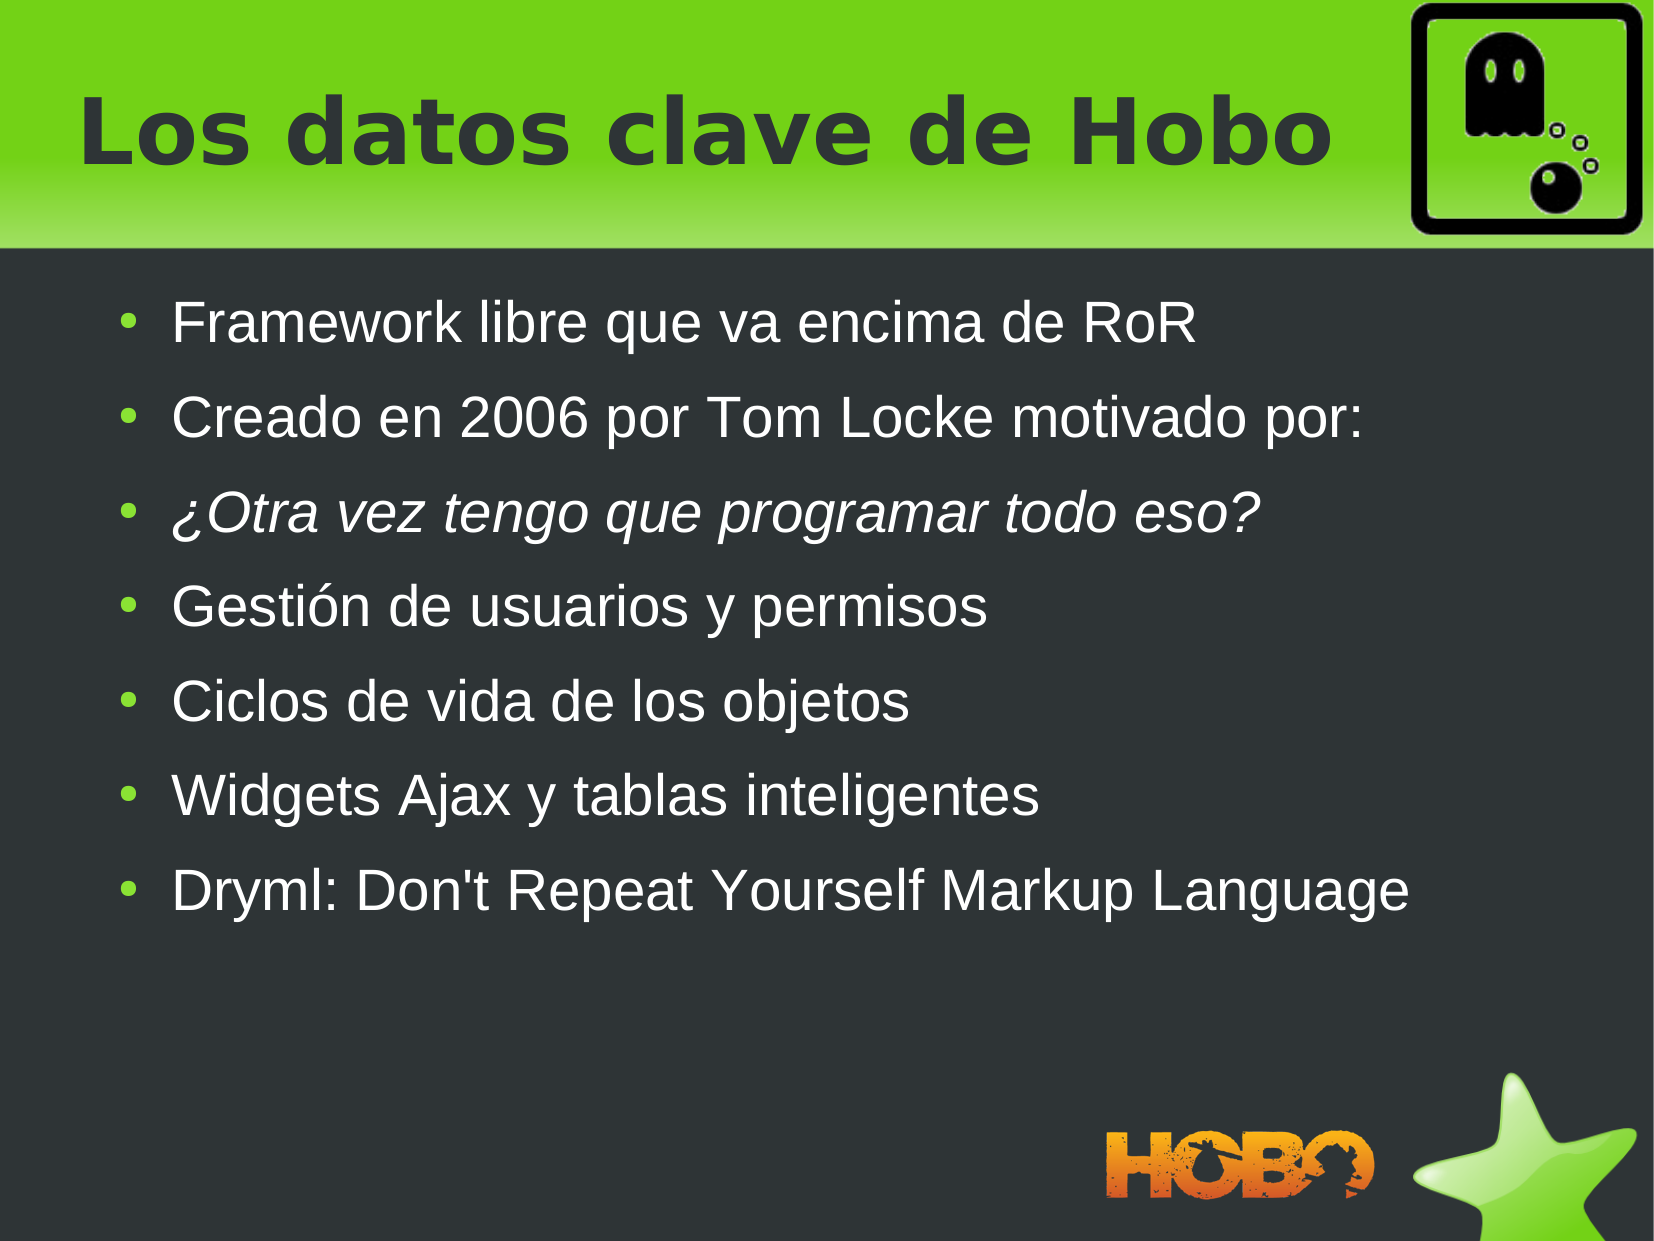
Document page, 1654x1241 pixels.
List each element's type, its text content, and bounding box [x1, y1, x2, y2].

picture [0, 0, 1654, 1241]
title Los datos clave de Hobo [76, 36, 1565, 229]
list Framework libre que va encima de RoR Creado en 2006 por Tom Locke motivado por: ¿Otra vez tengo que programar todo eso? Gestión de usuarios y permisos Ciclos de vida de los objetos Widgets Ajax y tablas inteligentes Dryml: Don't Repeat Yourself Markup Language [82, 290, 1571, 1094]
